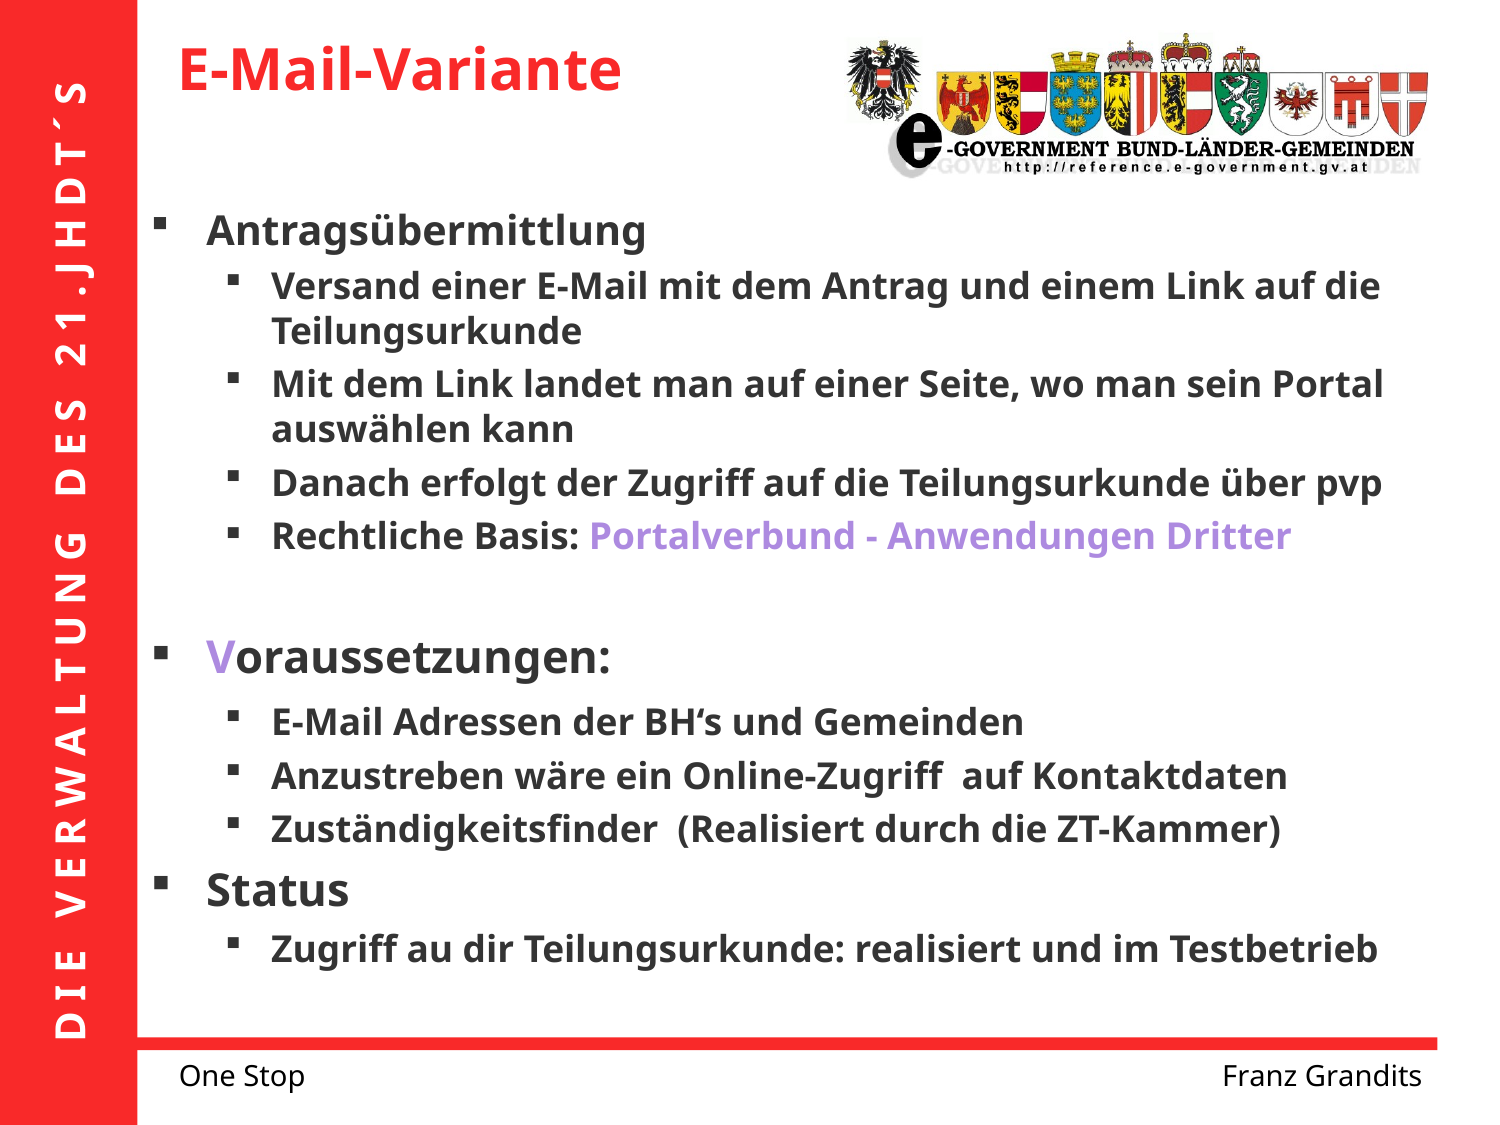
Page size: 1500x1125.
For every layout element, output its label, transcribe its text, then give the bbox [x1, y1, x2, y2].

text_box One Stop [163, 1050, 681, 1125]
picture [844, 30, 1429, 181]
title E-Mail-Variante [162, 24, 826, 196]
list Antragsübermittlung Versand einer E-Mail mit dem Antrag und einem Link auf die Teilungsurkunde Mit dem Link landet man auf einer Seite, wo man sein Portal auswählen kann Danach erfolgt der Zugriff auf die Teilungsurkunde über pvp Rechtliche Basis: Portalverbund - Anwendungen Dritter Voraussetzungen: E-Mail Adressen der BH‘s und Gemeinden Anzustreben wäre ein Online-Zugriff auf Kontaktdaten Zuständigkeitsfinder (Realisiert durch die ZT-Kammer) Status Zugriff au dir Teilungsurkunde: realisiert und im Testbetrieb [135, 196, 1411, 1000]
text_box Franz Grandits [1187, 1050, 1438, 1125]
